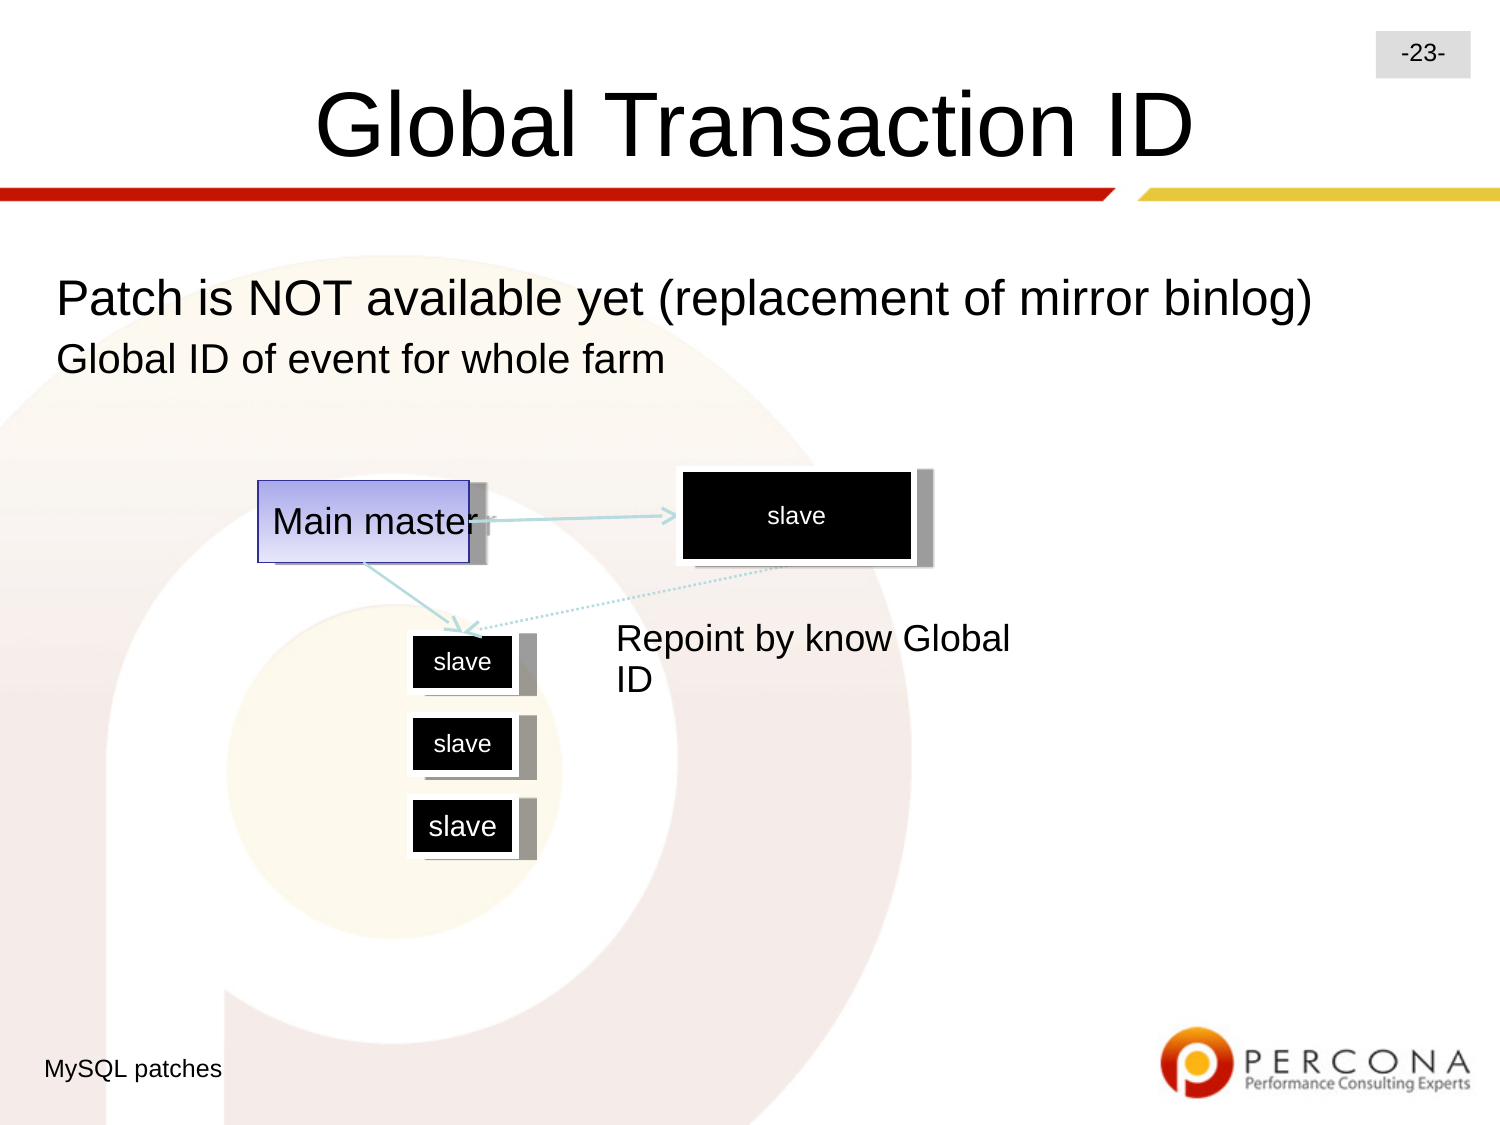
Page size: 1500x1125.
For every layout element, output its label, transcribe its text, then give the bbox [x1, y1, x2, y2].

text_box Main master [257, 480, 469, 563]
text_box slave [679, 468, 914, 563]
text_box -1- [1375, 31, 1471, 54]
text_box MySQL patches [29, 1046, 1129, 1103]
list Patch is NOT available yet (replacement of mirror binlog) Global ID of event for whole farm [41, 262, 1471, 1052]
text_box slave [410, 714, 516, 774]
picture [0, 0, 1500, 1125]
text_box Repoint by know Global ID [601, 609, 1073, 709]
title Global Transaction ID [41, 54, 1471, 195]
text_box slave [410, 796, 516, 856]
text_box slave [410, 632, 516, 692]
